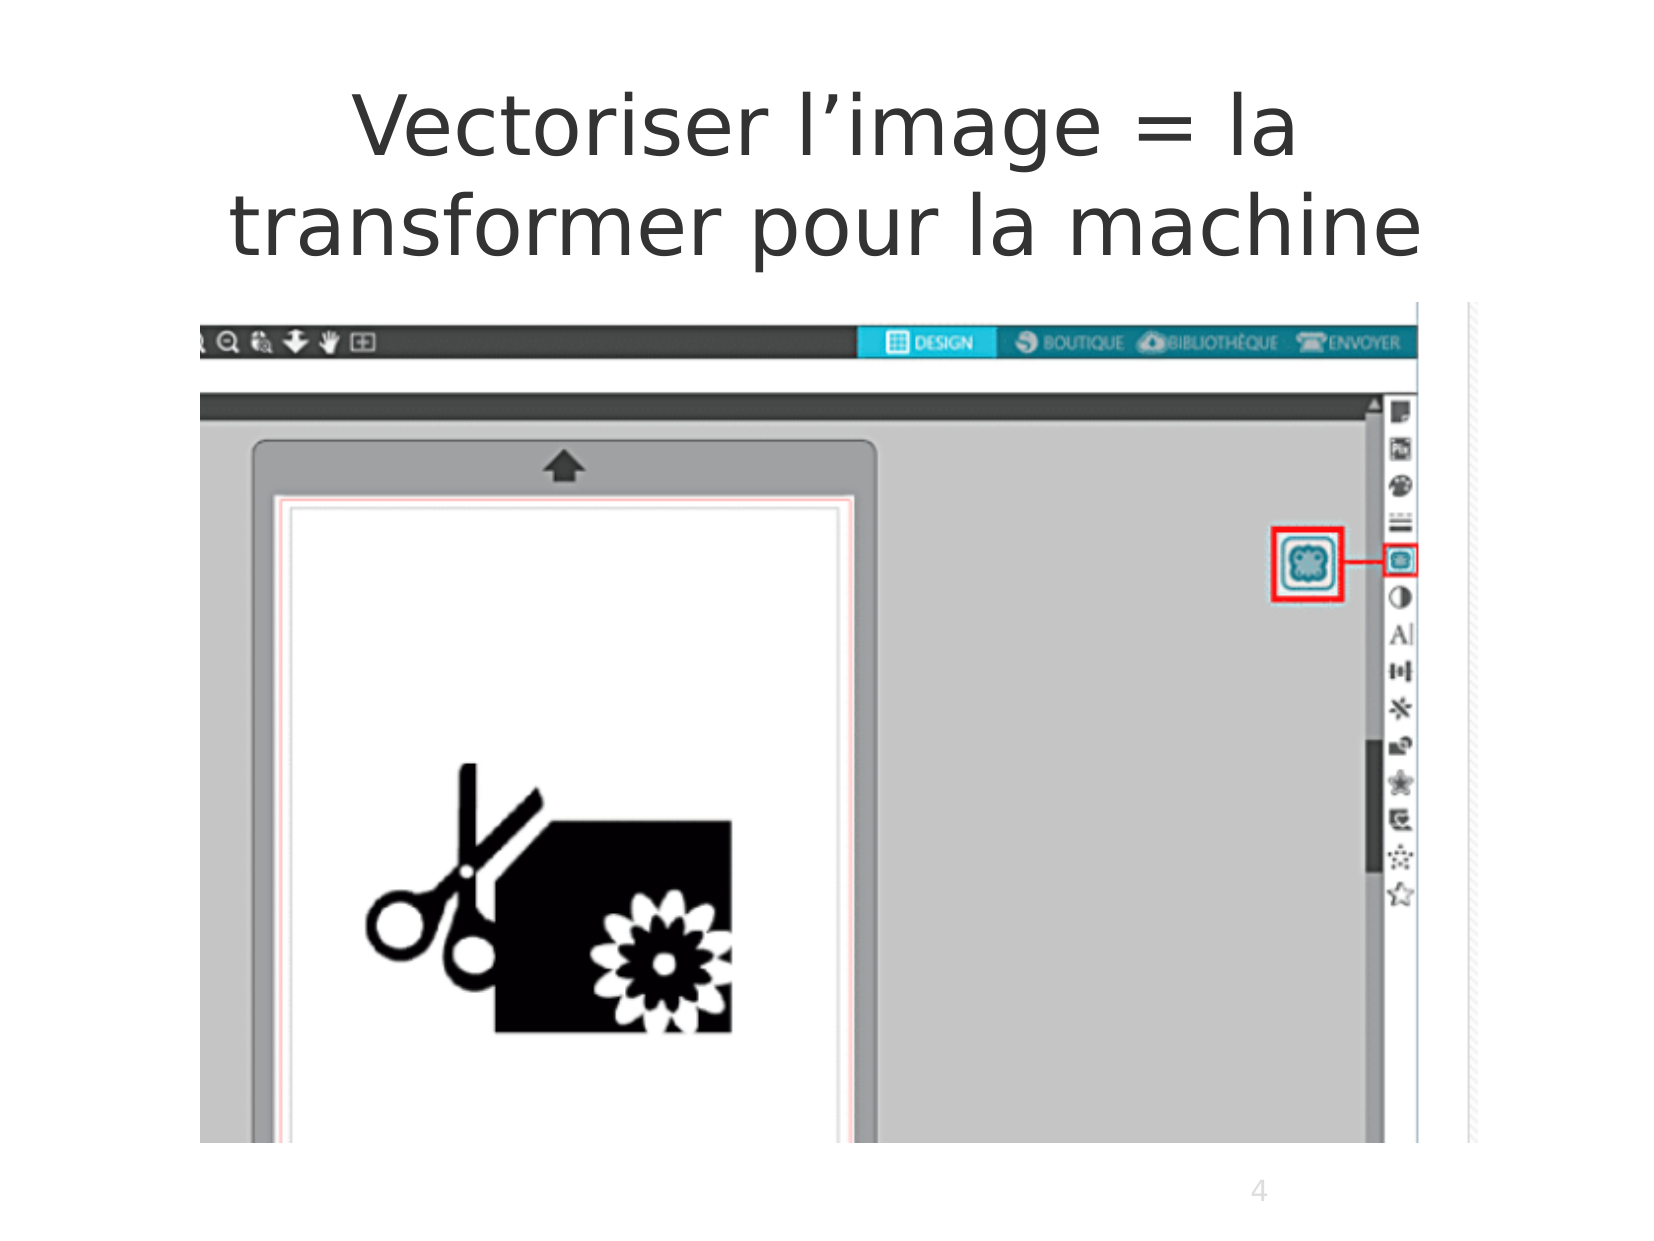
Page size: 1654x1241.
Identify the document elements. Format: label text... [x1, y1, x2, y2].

title Vectoriser l’image = la transformer pour la machine [114, 70, 1539, 273]
text_box [1250, 1172, 1636, 1241]
picture [200, 302, 1478, 1143]
